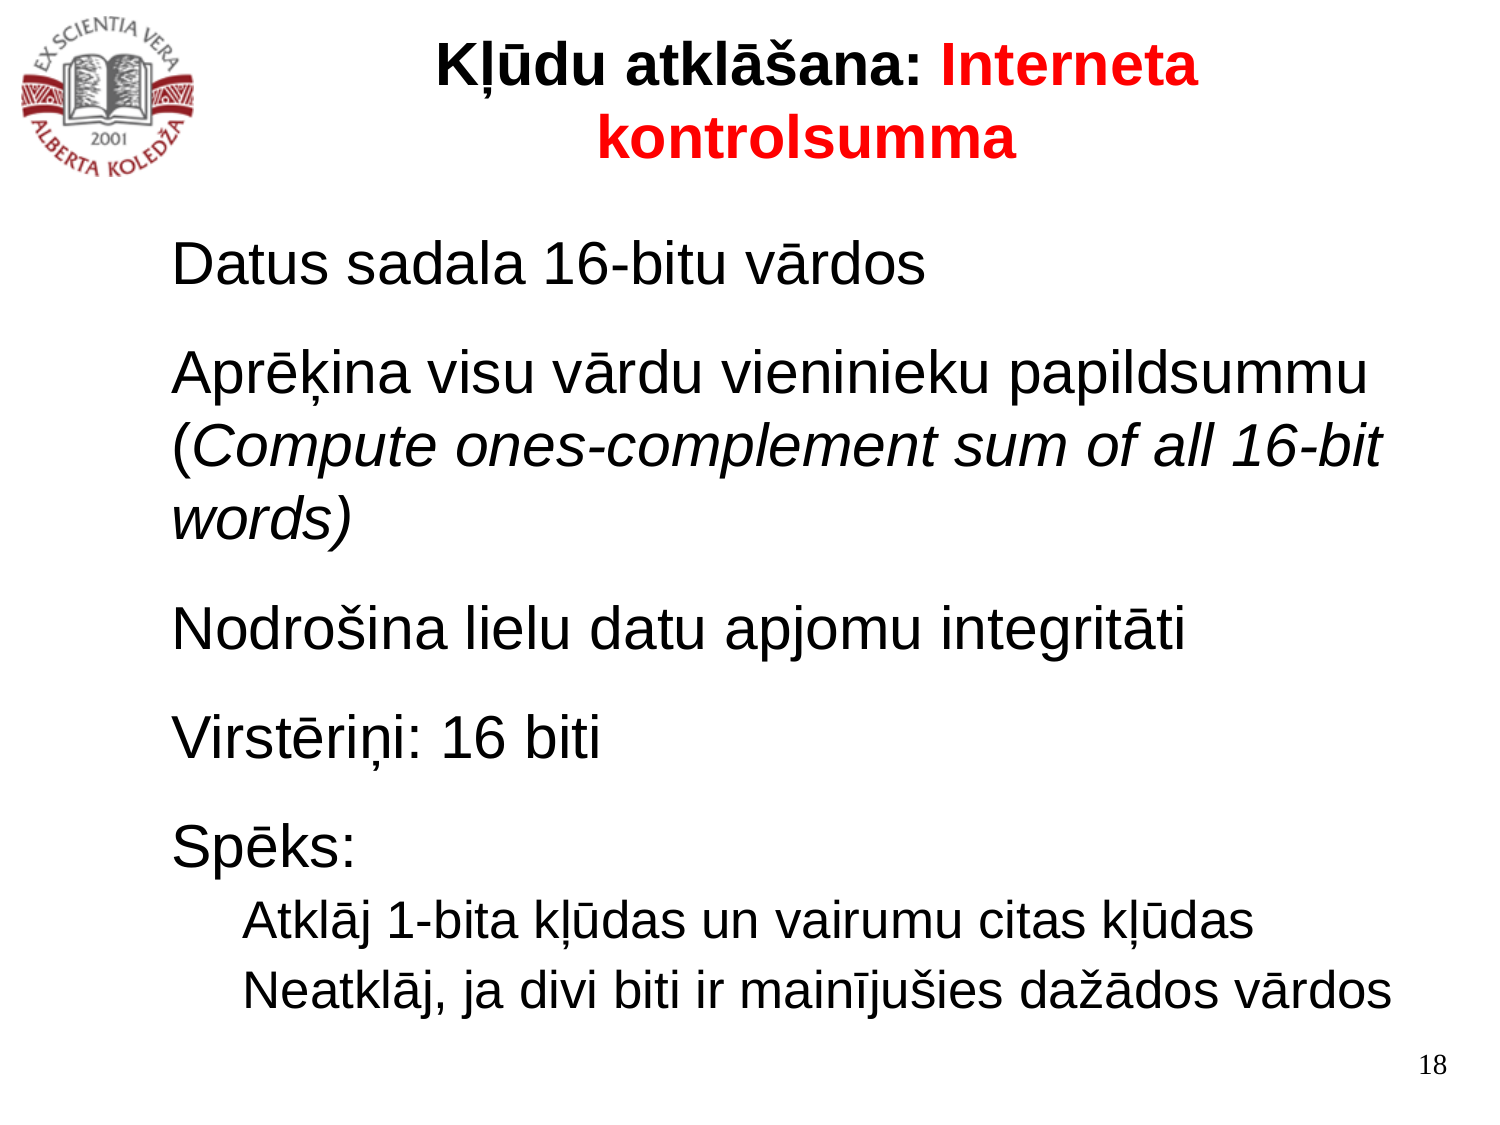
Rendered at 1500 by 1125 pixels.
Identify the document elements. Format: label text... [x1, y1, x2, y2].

text_box <skaitlis> [1312, 1037, 1463, 1101]
picture [21, 16, 187, 177]
list Datus sadala 16-bitu vārdos Aprēķina visu vārdu vieninieku papildsummu (Compute ones-complement sum of all 16-bit words) Nodrošina lielu datu apjomu integritāti Virstēriņi: 16 biti Spēks: Atklāj 1-bita kļūdas un vairumu citas kļūdas Neatklāj, ja divi biti ir mainījušies dažādos vārdos [85, 216, 1436, 1035]
title Kļūdu atklāšana: Interneta kontrolsumma [187, 16, 1425, 179]
